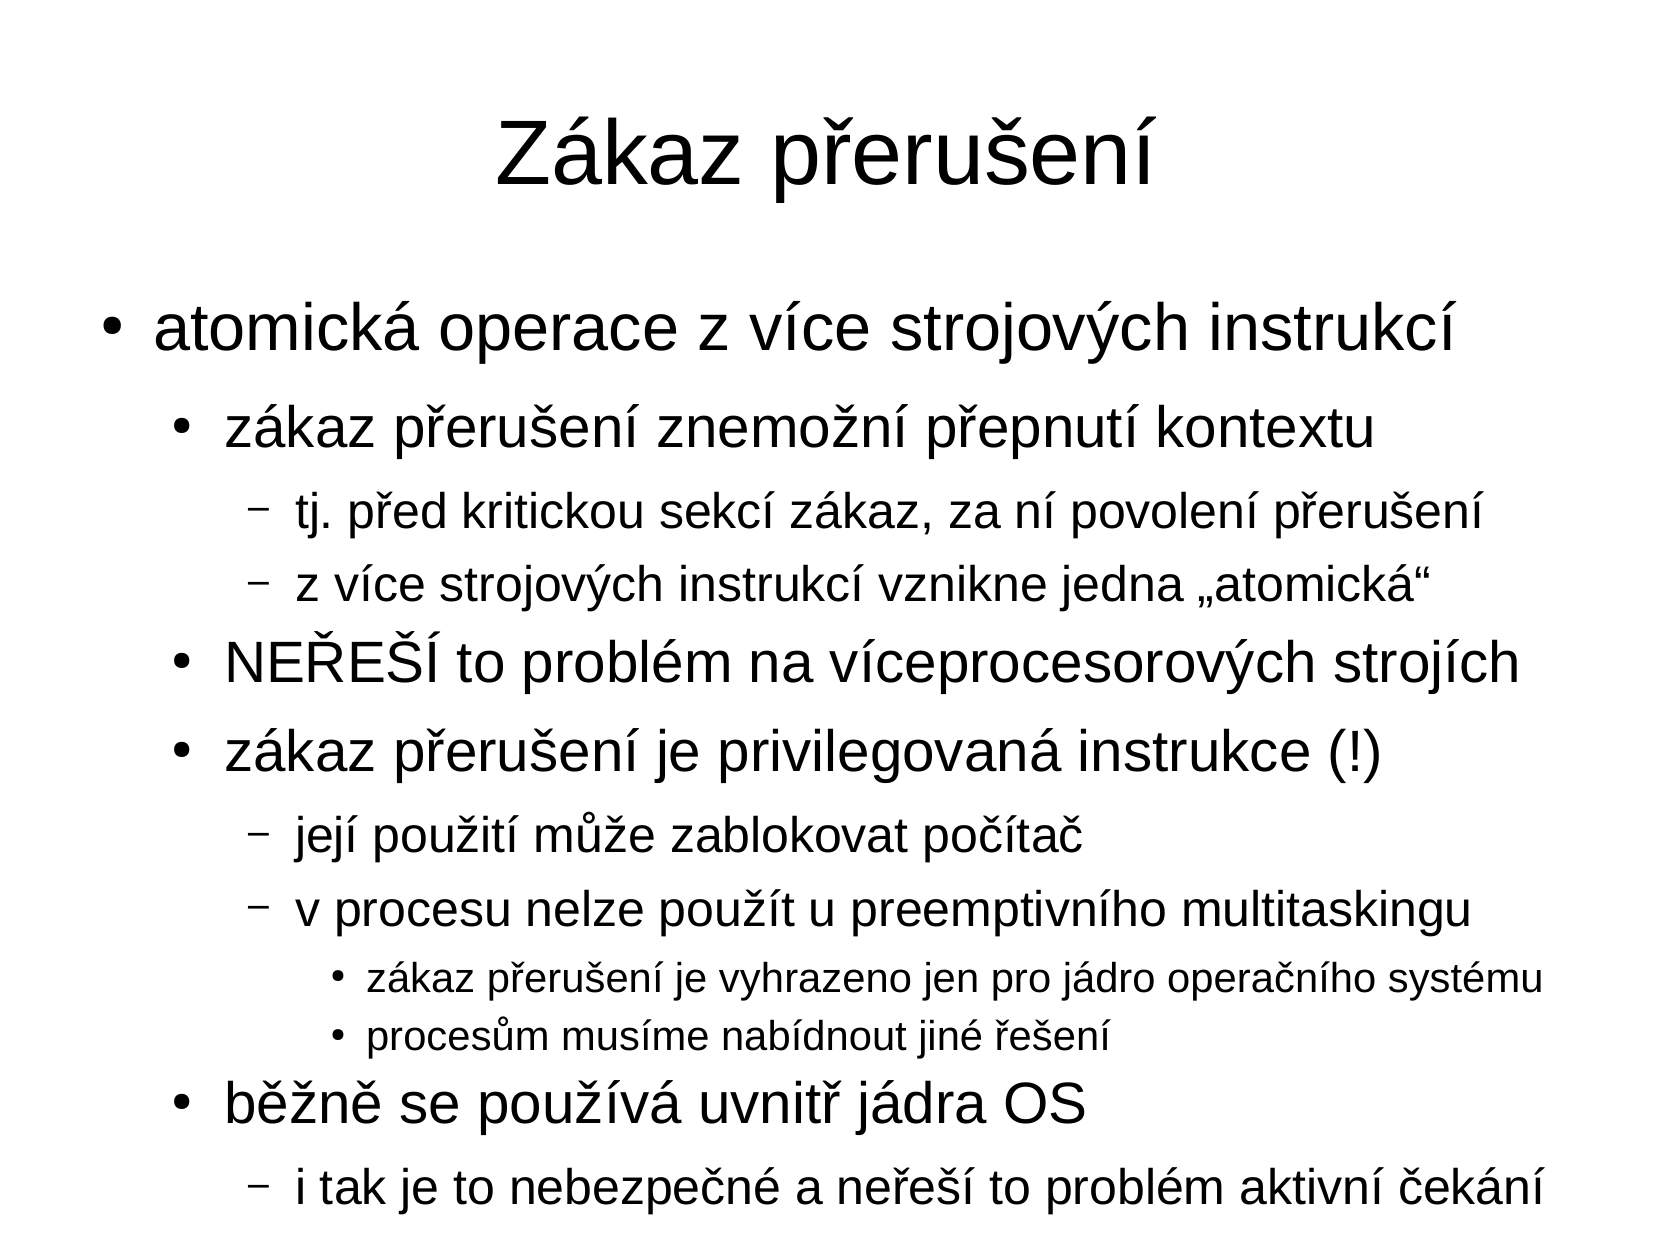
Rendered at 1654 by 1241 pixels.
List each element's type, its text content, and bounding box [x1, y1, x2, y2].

title Zákaz přerušení [82, 56, 1571, 250]
list atomická operace z více strojových instrukcí zákaz přerušení znemožní přepnutí kontextu tj. před kritickou sekcí zákaz, za ní povolení přerušení z více strojových instrukcí vznikne jedna „atomická“ NEŘEŠÍ to problém na víceprocesorových strojích zákaz přerušení je privilegovaná instrukce (!) její použití může zablokovat počítač v procesu nelze použít u preemptivního multitaskingu zákaz přerušení je vyhrazeno jen pro jádro operačního systému procesům musíme nabídnout jiné řešení běžně se používá uvnitř jádra OS i tak je to nebezpečné a neřeší to problém aktivní čekání [82, 290, 1571, 1216]
